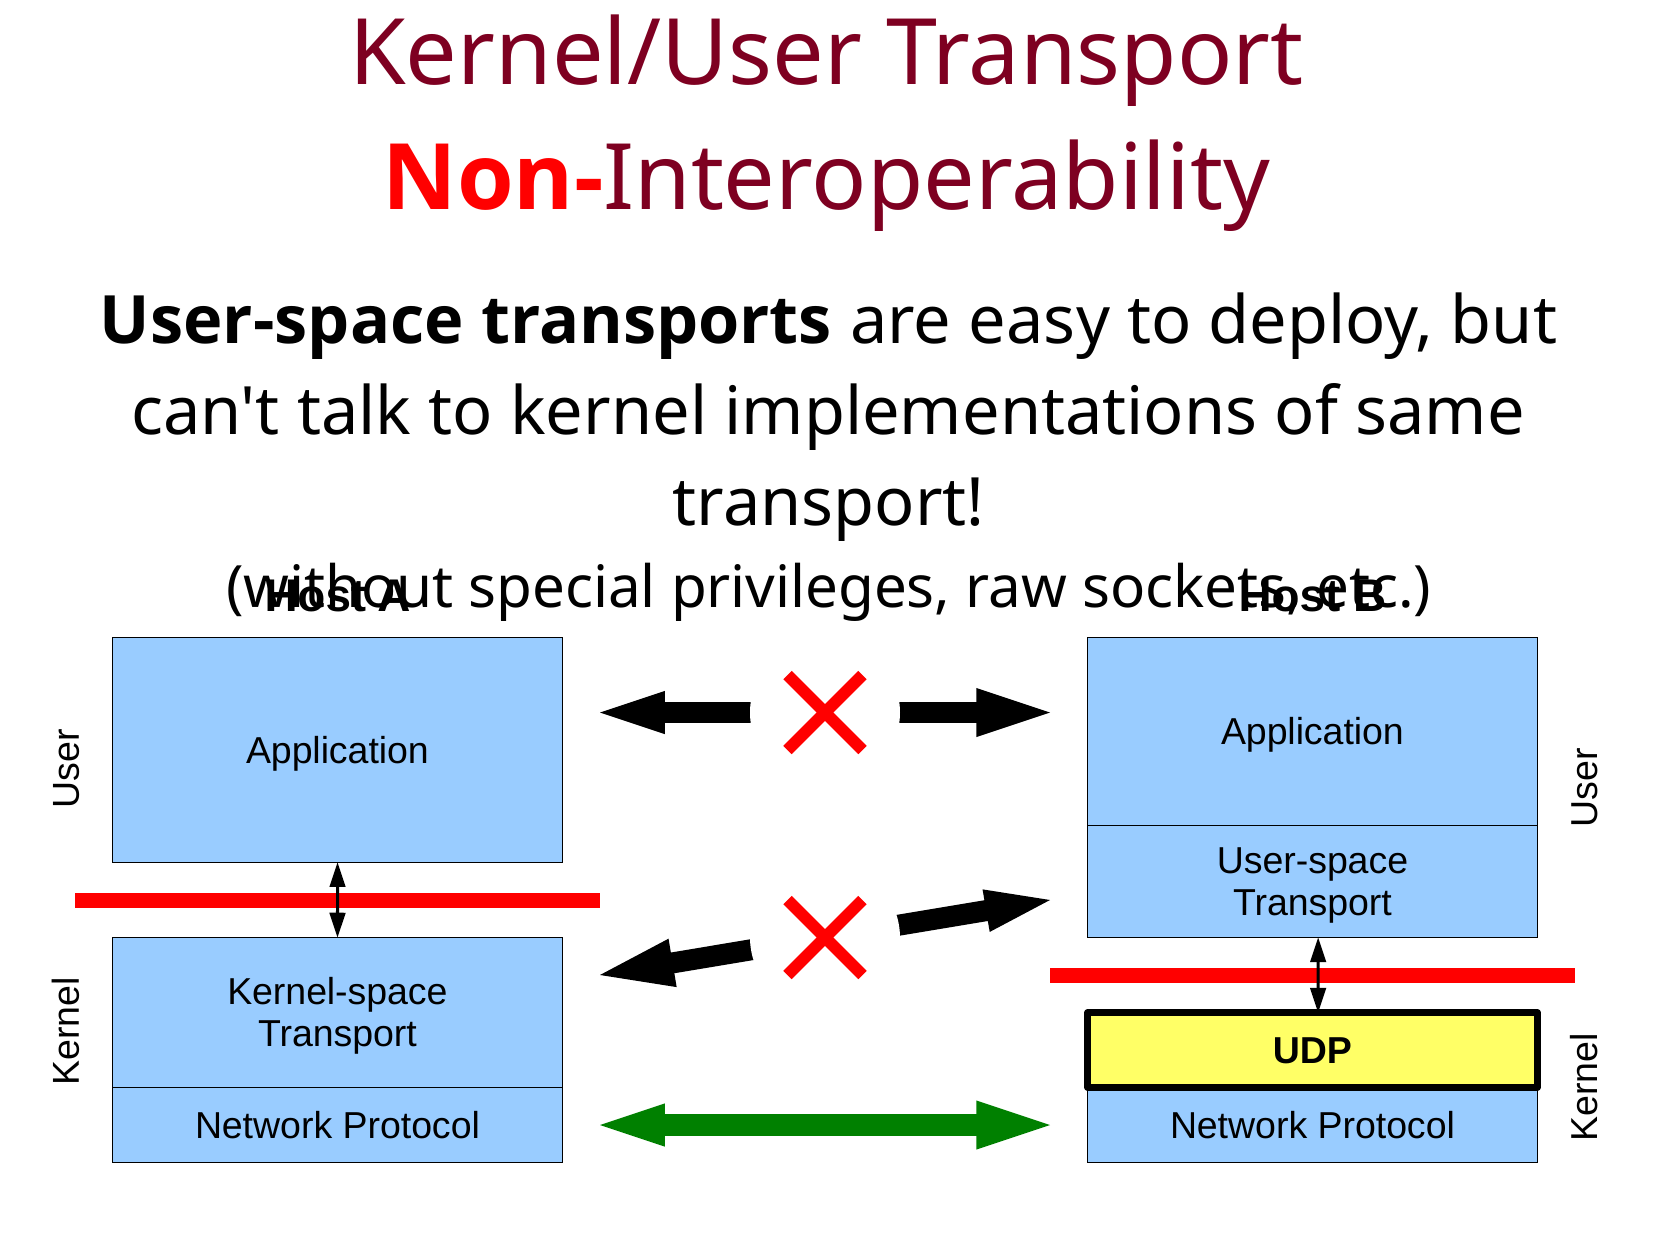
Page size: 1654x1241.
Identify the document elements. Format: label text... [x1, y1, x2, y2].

list User-space transports are easy to deploy, but can't talk to kernel implementations of same transport! (without special privileges, raw sockets, etc.) [82, 272, 1576, 1168]
text_box Kernel [1576, 1012, 1613, 1163]
text_box User [37, 637, 82, 901]
text_box Kernel [37, 901, 82, 1163]
title Kernel/User Transport Non-Interoperability [82, 5, 1571, 218]
text_box User [1576, 637, 1613, 938]
